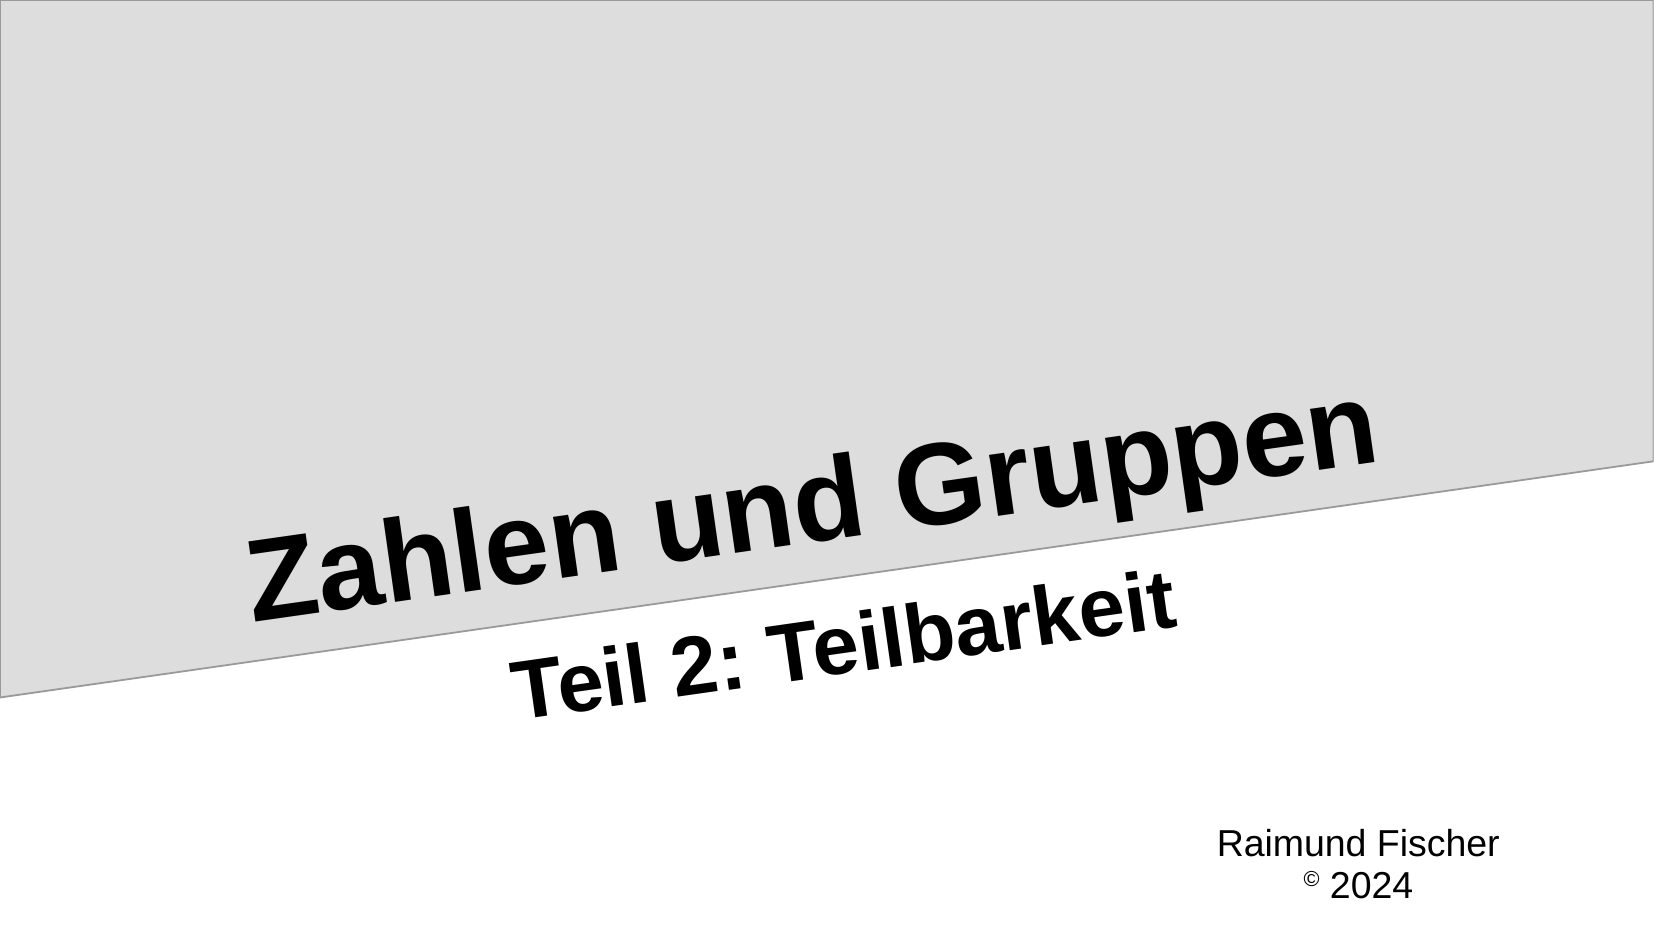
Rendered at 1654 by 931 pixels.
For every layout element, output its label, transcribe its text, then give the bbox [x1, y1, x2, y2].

text_box [100, 478, 1546, 782]
title Zahlen und Gruppen [62, 267, 1562, 737]
text_box Raimund Fischer © 2024 [1086, 814, 1630, 922]
text_box Teil 2: Teilbarkeit [257, 508, 1432, 791]
